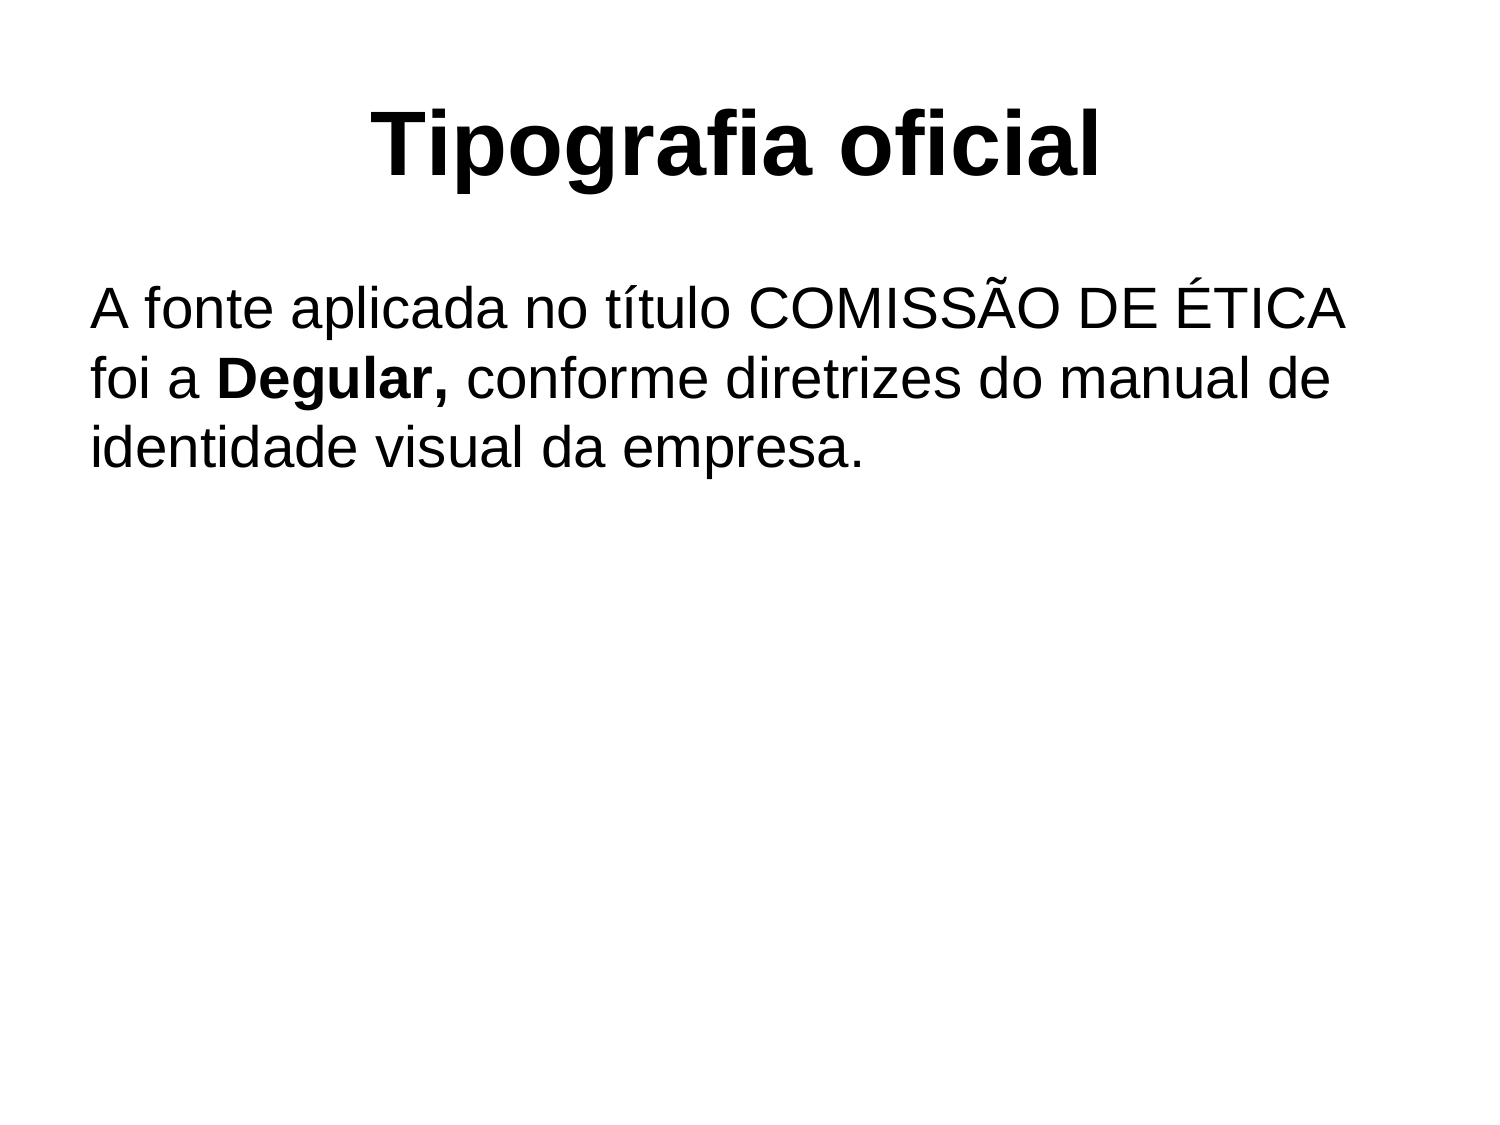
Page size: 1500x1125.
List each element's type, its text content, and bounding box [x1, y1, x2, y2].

list A fonte aplicada no título COMISSÃO DE ÉTICA foi a Degular, conforme diretrizes do manual de identidade visual da empresa. [75, 262, 1426, 1005]
title Tipografia oficial [75, 45, 1426, 233]
